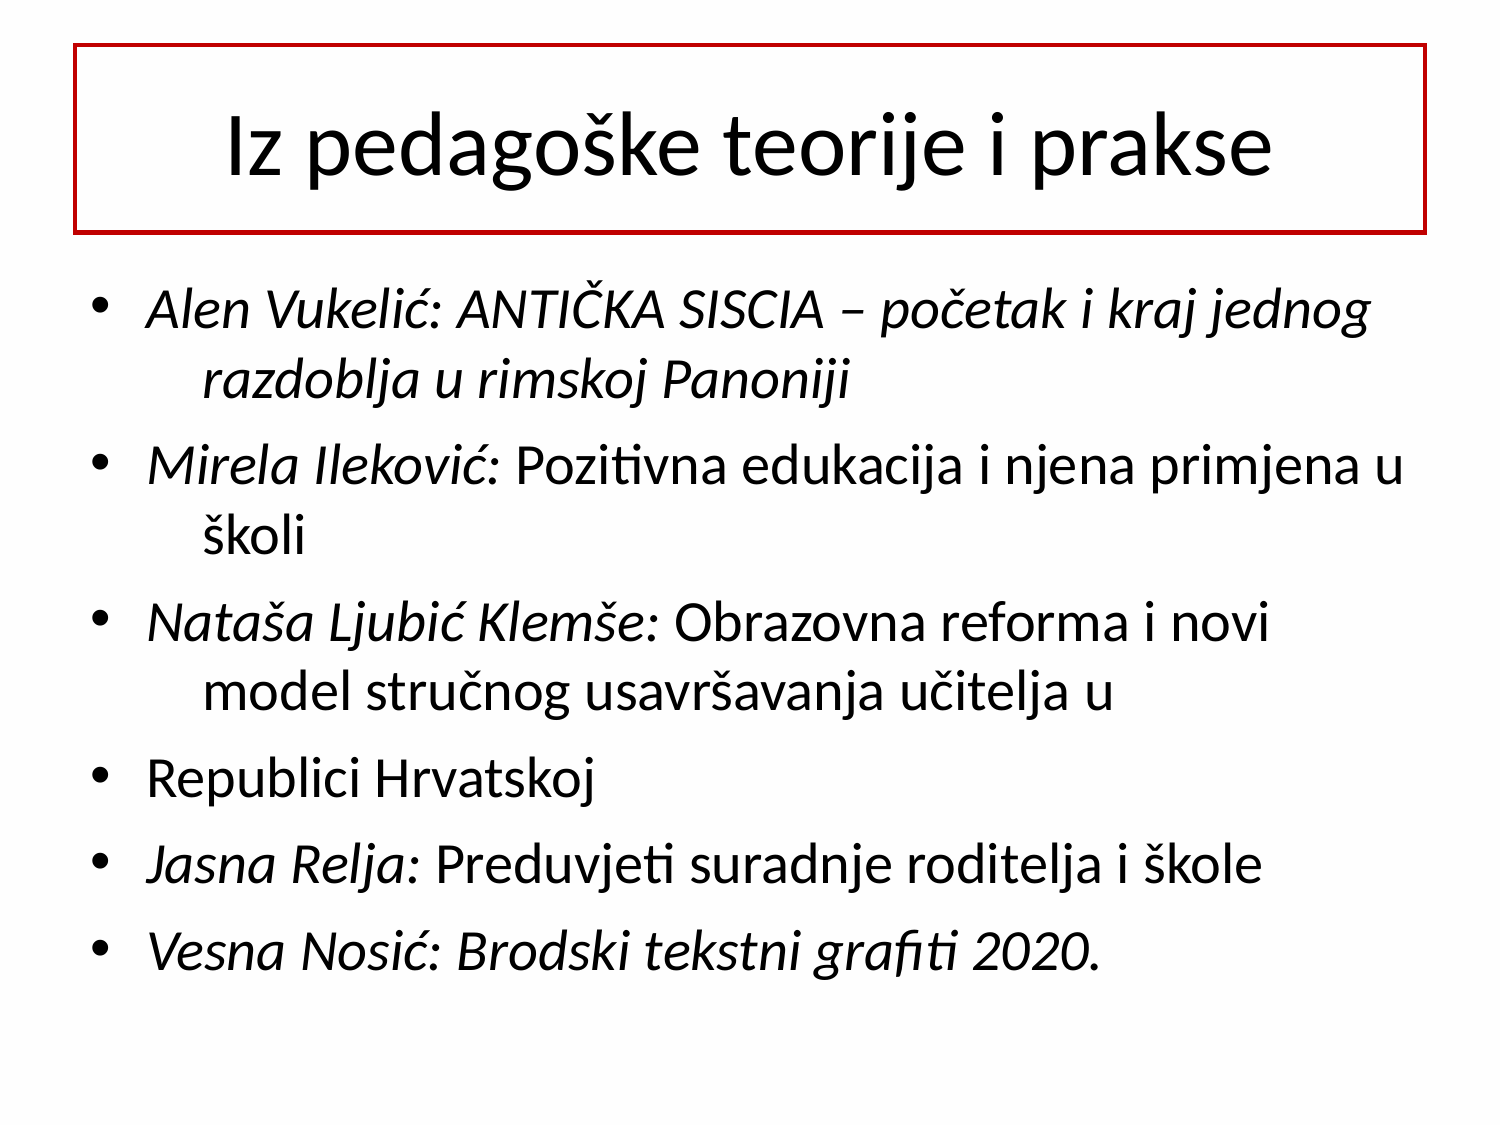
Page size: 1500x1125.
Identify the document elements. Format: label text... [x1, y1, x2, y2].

list Alen Vukelić: ANTIČKA SISCIA – početak i kraj jednog razdoblja u rimskoj Panoniji Mirela Ileković: Pozitivna edukacija i njena primjena u školi Nataša Ljubić Klemše: Obrazovna reforma i novi model stručnog usavršavanja učitelja u Republici Hrvatskoj Jasna Relja: Preduvjeti suradnje roditelja i škole Vesna Nosić: Brodski tekstni grafiti 2020. [75, 262, 1426, 1005]
title Iz pedagoške teorije i prakse [75, 45, 1426, 233]
